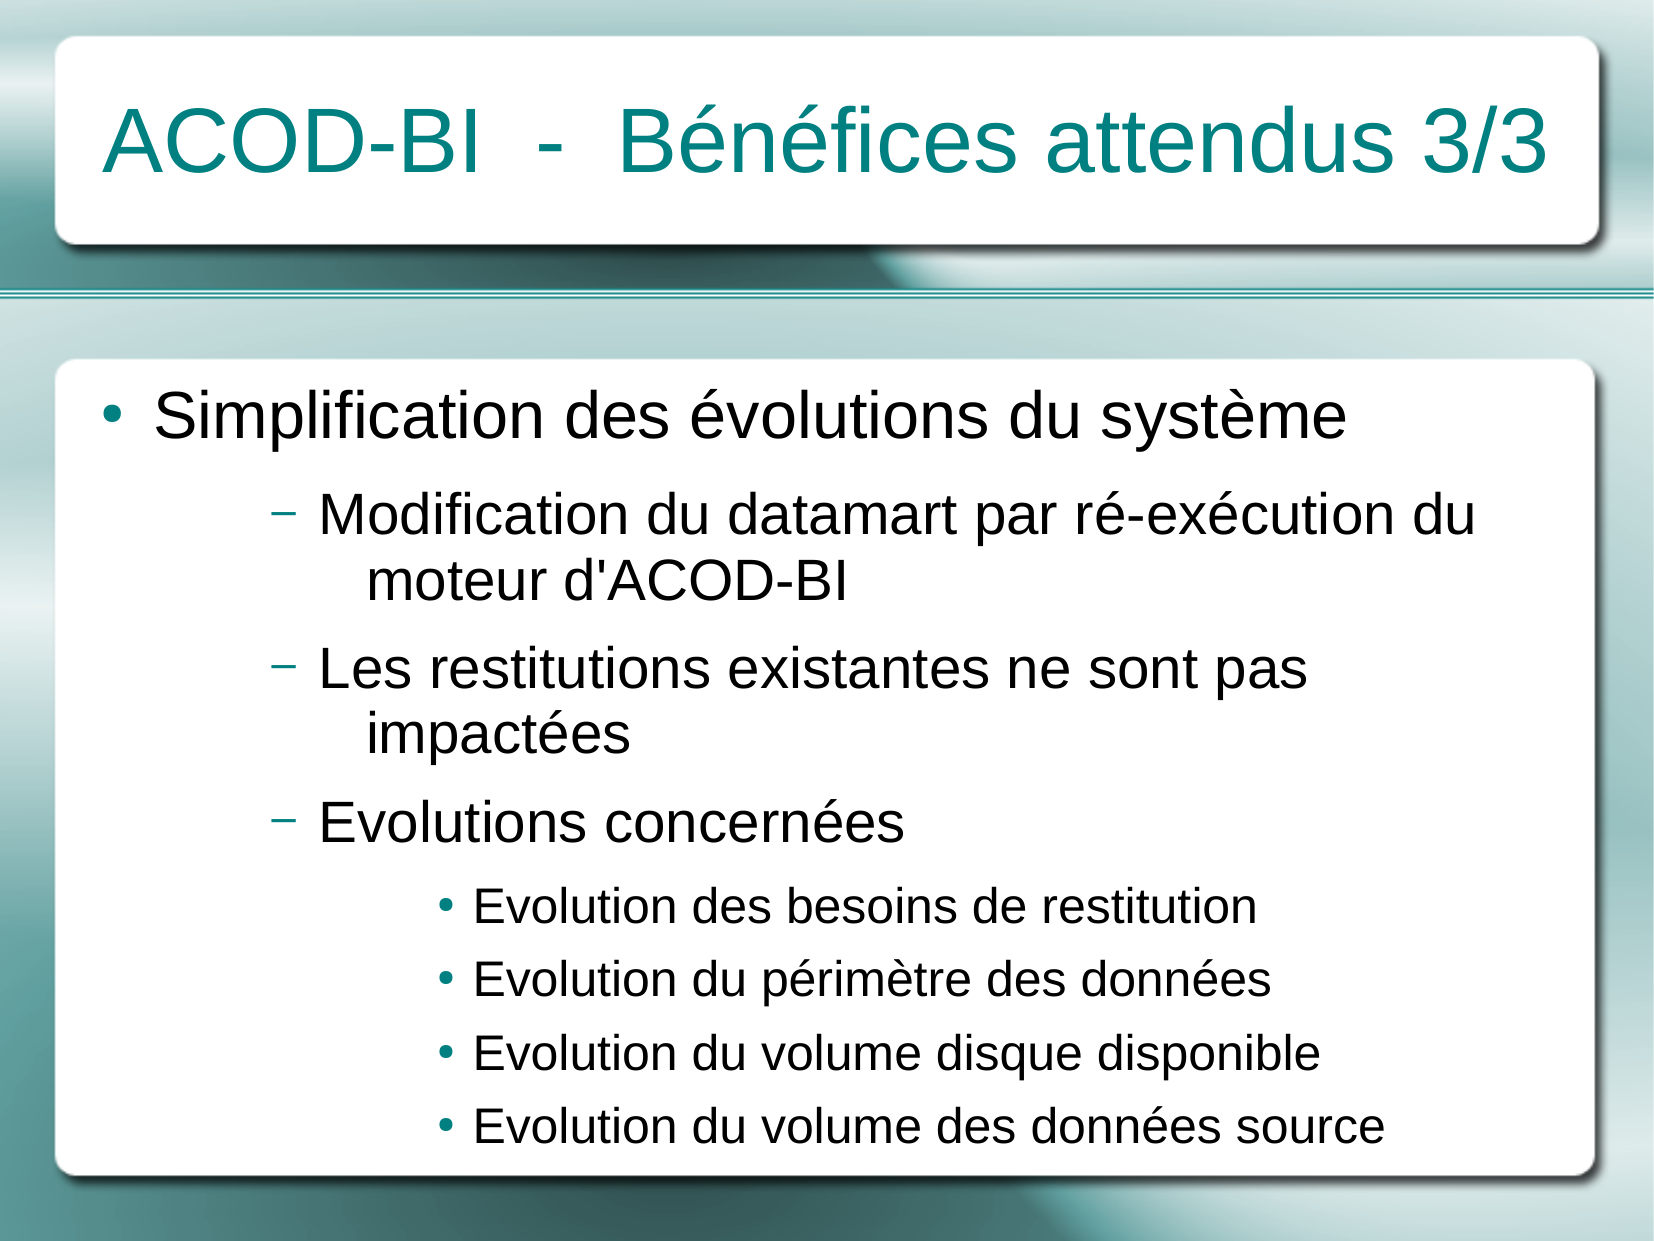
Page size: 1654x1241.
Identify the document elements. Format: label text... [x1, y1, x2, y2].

list Simplification des évolutions du système Modification du datamart par ré-exécution du moteur d'ACOD-BI Les restitutions existantes ne sont pas impactées Evolutions concernées Evolution des besoins de restitution Evolution du périmètre des données Evolution du volume disque disponible Evolution du volume des données source [82, 377, 1571, 1157]
picture [0, 0, 1654, 1241]
title ACOD-BI - Bénéfices attendus 3/3 [82, 37, 1571, 245]
